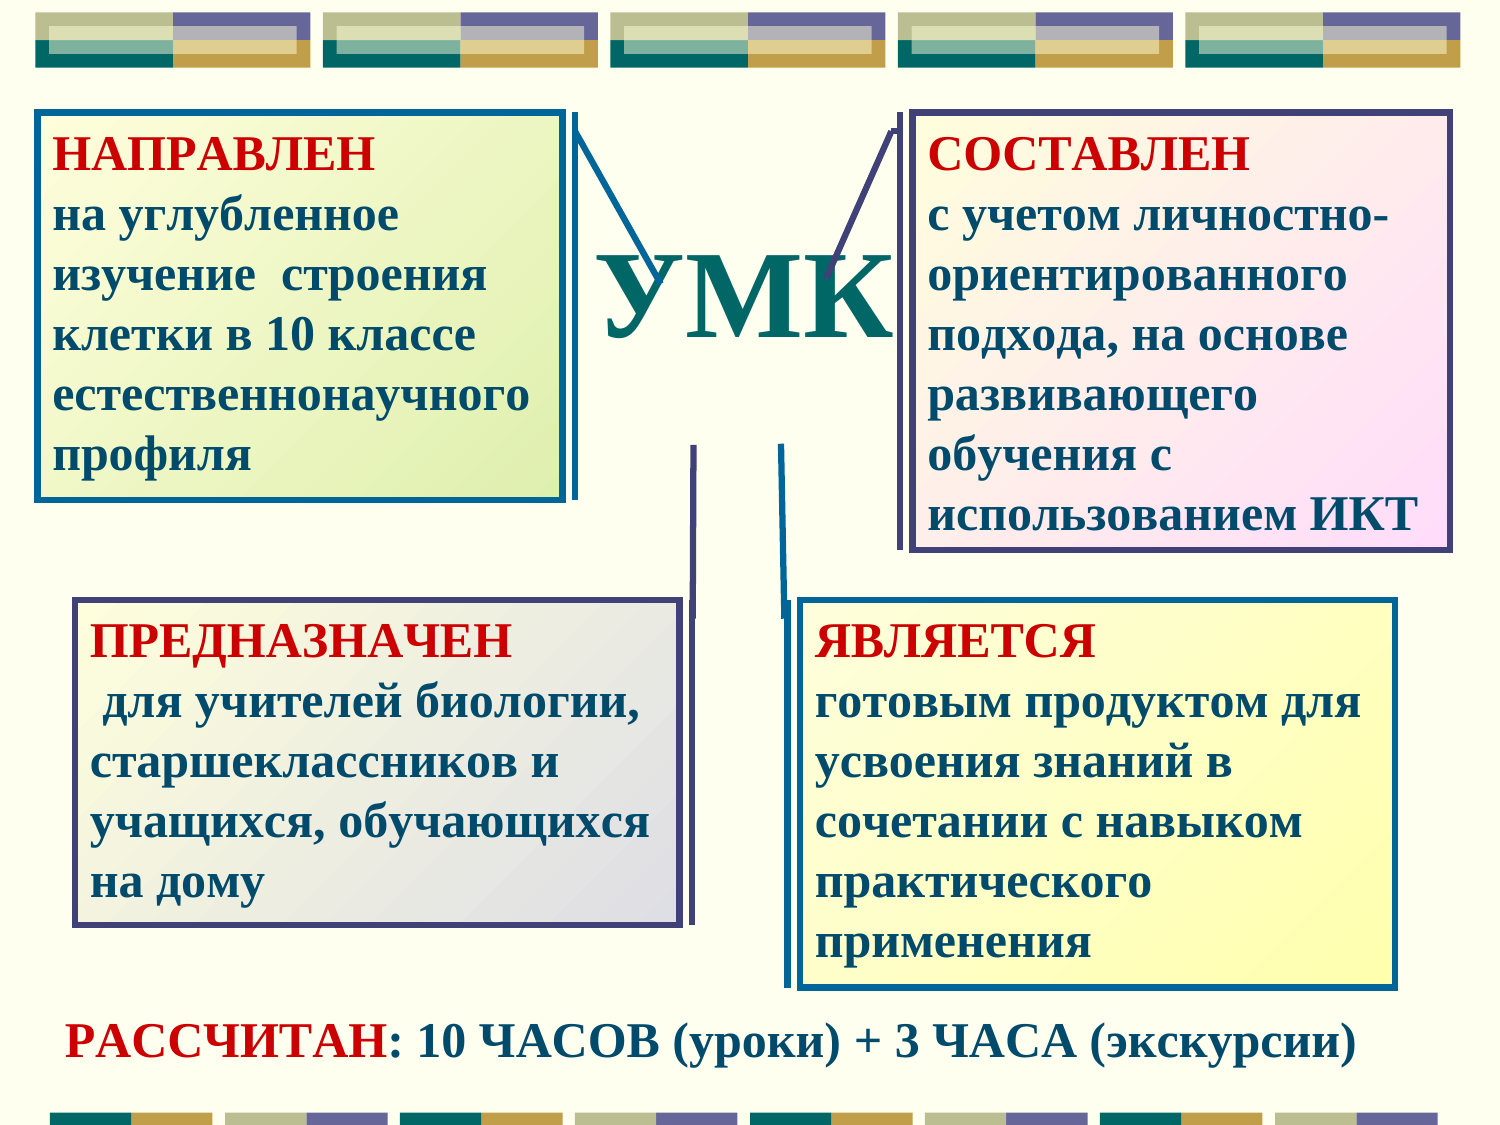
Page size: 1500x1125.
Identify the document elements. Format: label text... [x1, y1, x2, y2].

text_box УМК [614, 324, 629, 329]
text_box НАПРАВЛЕН на углубленное изучение строения клетки в 10 классе естественнонаучного профиля [38, 112, 563, 500]
text_box СОСТАВЛЕН с учетом личностно-ориентированного подхода, на основе развивающего обучения с использованием ИКТ [912, 112, 1450, 550]
text_box РАССЧИТАН: 10 ЧАСОВ (уроки) + 3 ЧАСА (экскурсии) [50, 999, 1388, 1076]
text_box УМК [576, 324, 900, 400]
text_box УМК [901, 324, 912, 400]
text_box ПРЕДНАЗНАЧЕН для учителей биологии, старшеклассников и учащихся, обучающихся на дому [75, 600, 679, 925]
text_box ЯВЛЯЕТСЯ готовым продуктом для усвоения знаний в сочетании с навыком практического применения [800, 600, 1395, 988]
